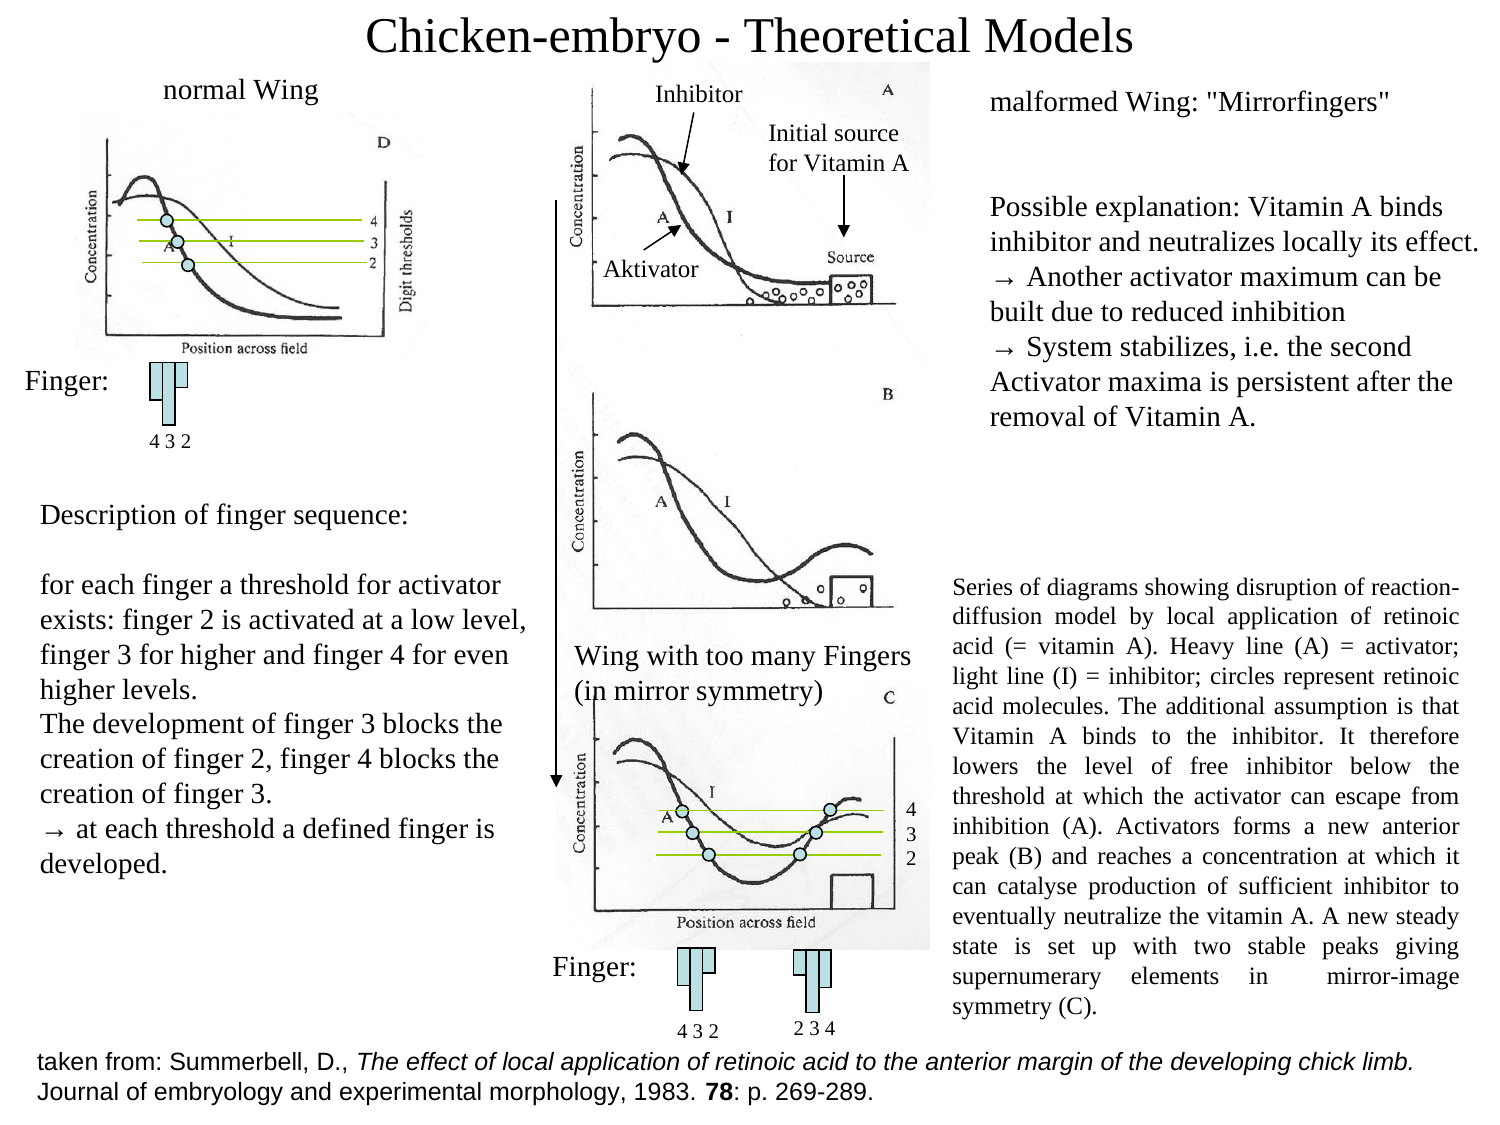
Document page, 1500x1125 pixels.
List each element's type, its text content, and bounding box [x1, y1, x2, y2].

text_box [150, 362, 188, 419]
text_box [160, 214, 174, 227]
text_box [181, 258, 195, 272]
text_box [823, 803, 837, 817]
text_box [793, 949, 831, 1007]
text_box [809, 826, 823, 839]
text_box Series of diagrams showing disruption of reaction-diffusion model by local application of retinoic acid (= vitamin A). Heavy line (A) = activator; light line (I) = inhibitor; circles represent retinoic acid molecules. The additional assumption is that Vitamin A binds to the inhibitor. It therefore lowers the level of free inhibitor below the threshold at which the activator can escape from inhibition (A). Activators forms a new anterior peak (B) and reaches a concentration at which it can catalyse production of sufficient inhibitor to eventually neutralize the vitamin A. A new steady state is set up with two stable peaks giving supernumerary elements in mirror-image symmetry (C). [937, 562, 1476, 1028]
text_box Finger: [537, 939, 653, 990]
text_box Finger: [9, 353, 125, 404]
text_box 4 3 2 [662, 1009, 734, 1051]
text_box 2 3 4 [778, 1007, 851, 1048]
text_box taken from: Summerbell, D., The effect of local application of retinoic acid to the anterior margin of the developing chick limb. Journal of embryology and experimental morphology, 1983. 78: p. 269-289. [22, 1037, 1500, 1113]
picture [758, 71, 930, 108]
text_box [702, 848, 716, 861]
text_box Description of finger sequence: for each finger a threshold for activator exists: finger 2 is activated at a low level, finger 3 for higher and finger 4 for even higher levels. The development of finger 3 blocks the creation of finger 2, finger 4 blocks the creation of finger 3. → at each threshold a defined finger is developed. [24, 487, 578, 888]
picture [75, 112, 427, 361]
text_box [676, 811, 689, 818]
text_box [677, 948, 716, 1009]
text_box 4 3 2 [134, 419, 207, 461]
text_box normal Wing [148, 71, 334, 113]
text_box [686, 826, 699, 840]
text_box malformed Wing: "Mirrorfingers" Possible explanation: Vitamin A binds inhibitor and neutralizes locally its effect. → Another activator maximum can be built due to reduced inhibition → System stabilizes, i.e. the second Activator maxima is persistent after the removal of Vitamin A. [975, 74, 1500, 440]
text_box 4 3 2 [891, 787, 932, 878]
picture [556, 71, 930, 950]
title Chicken-embryo - Theoretical Models [112, 0, 1388, 71]
text_box [793, 848, 807, 861]
text_box Wing with too many Fingers (in mirror symmetry) [578, 628, 927, 714]
text_box Initial source for Vitamin A [753, 108, 982, 185]
text_box Aktivator [588, 245, 714, 291]
text_box [676, 805, 689, 810]
text_box Inhibitor [640, 71, 758, 116]
text_box [171, 235, 184, 249]
